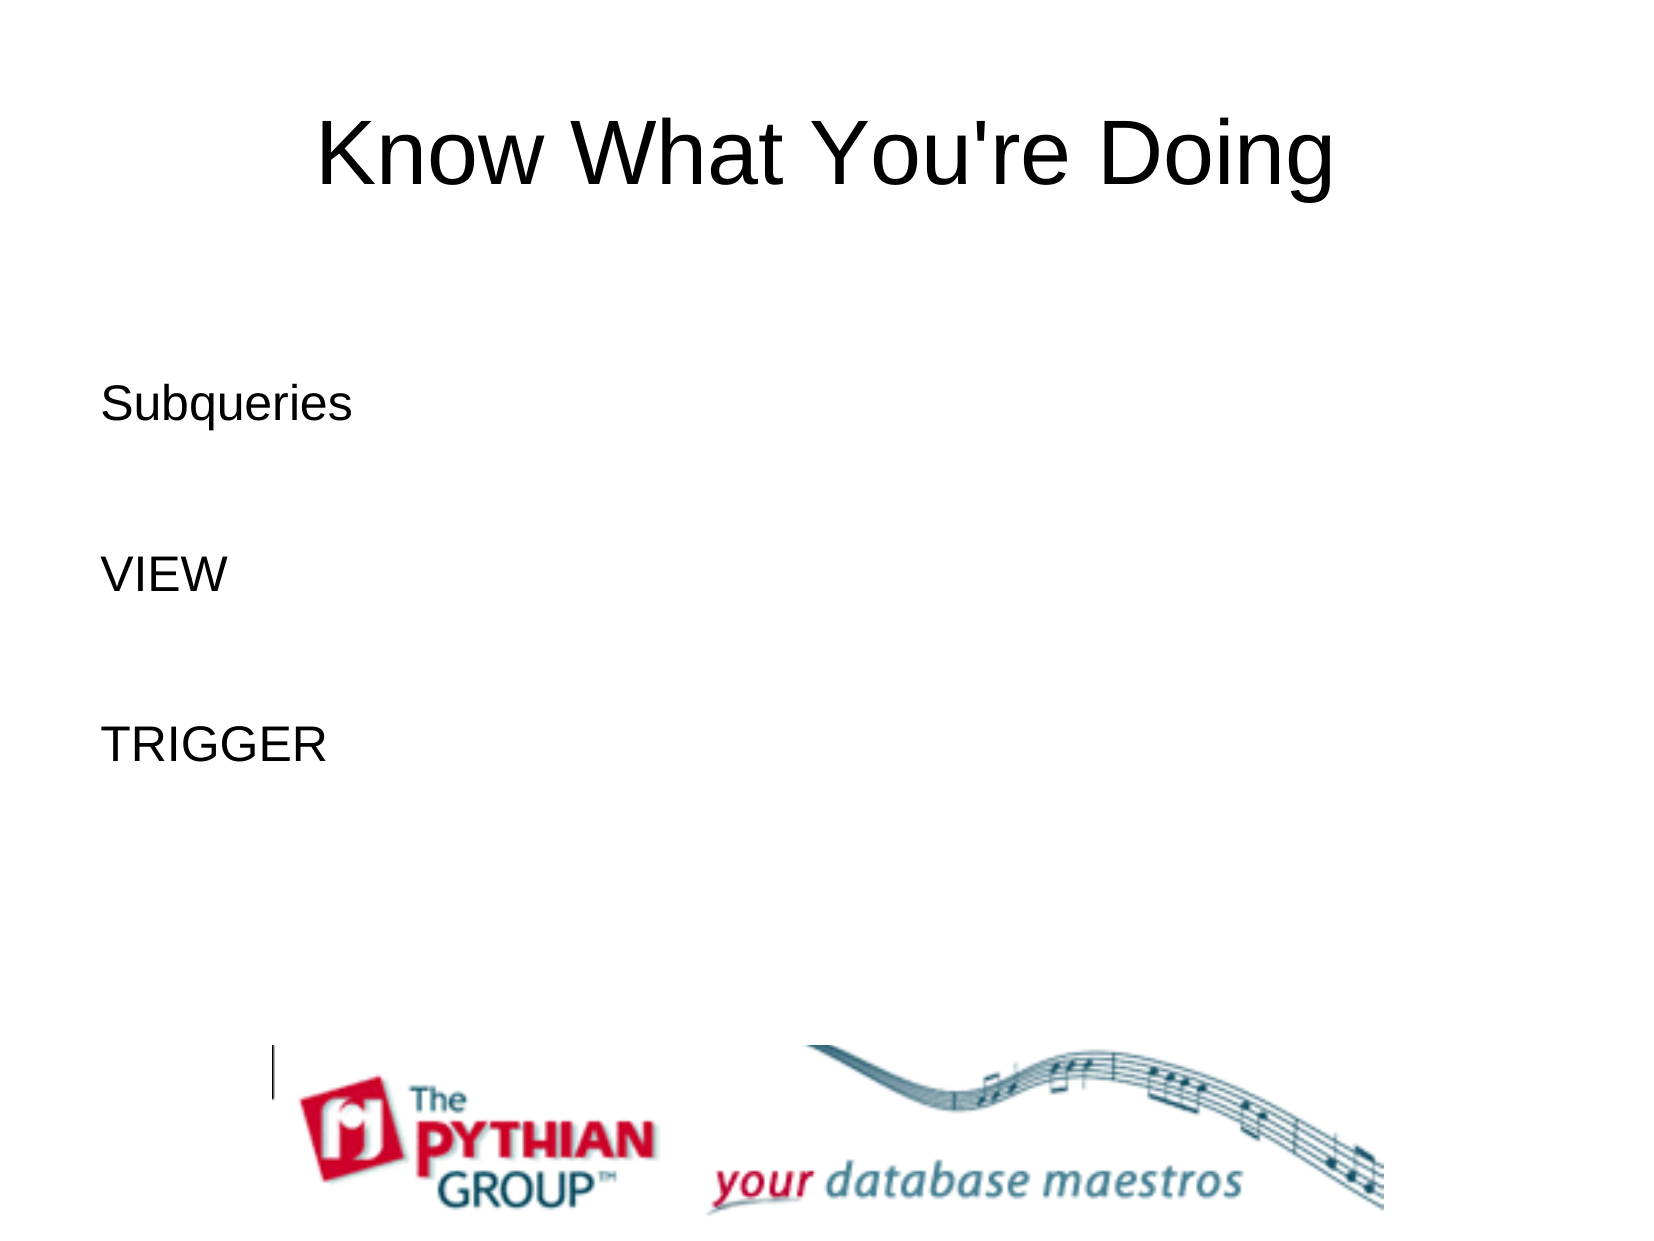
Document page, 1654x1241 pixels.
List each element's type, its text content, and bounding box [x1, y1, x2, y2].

title Know What You're Doing [82, 56, 1571, 250]
picture [272, 1094, 1384, 1241]
list Subqueries VIEW TRIGGER [82, 290, 1571, 1094]
